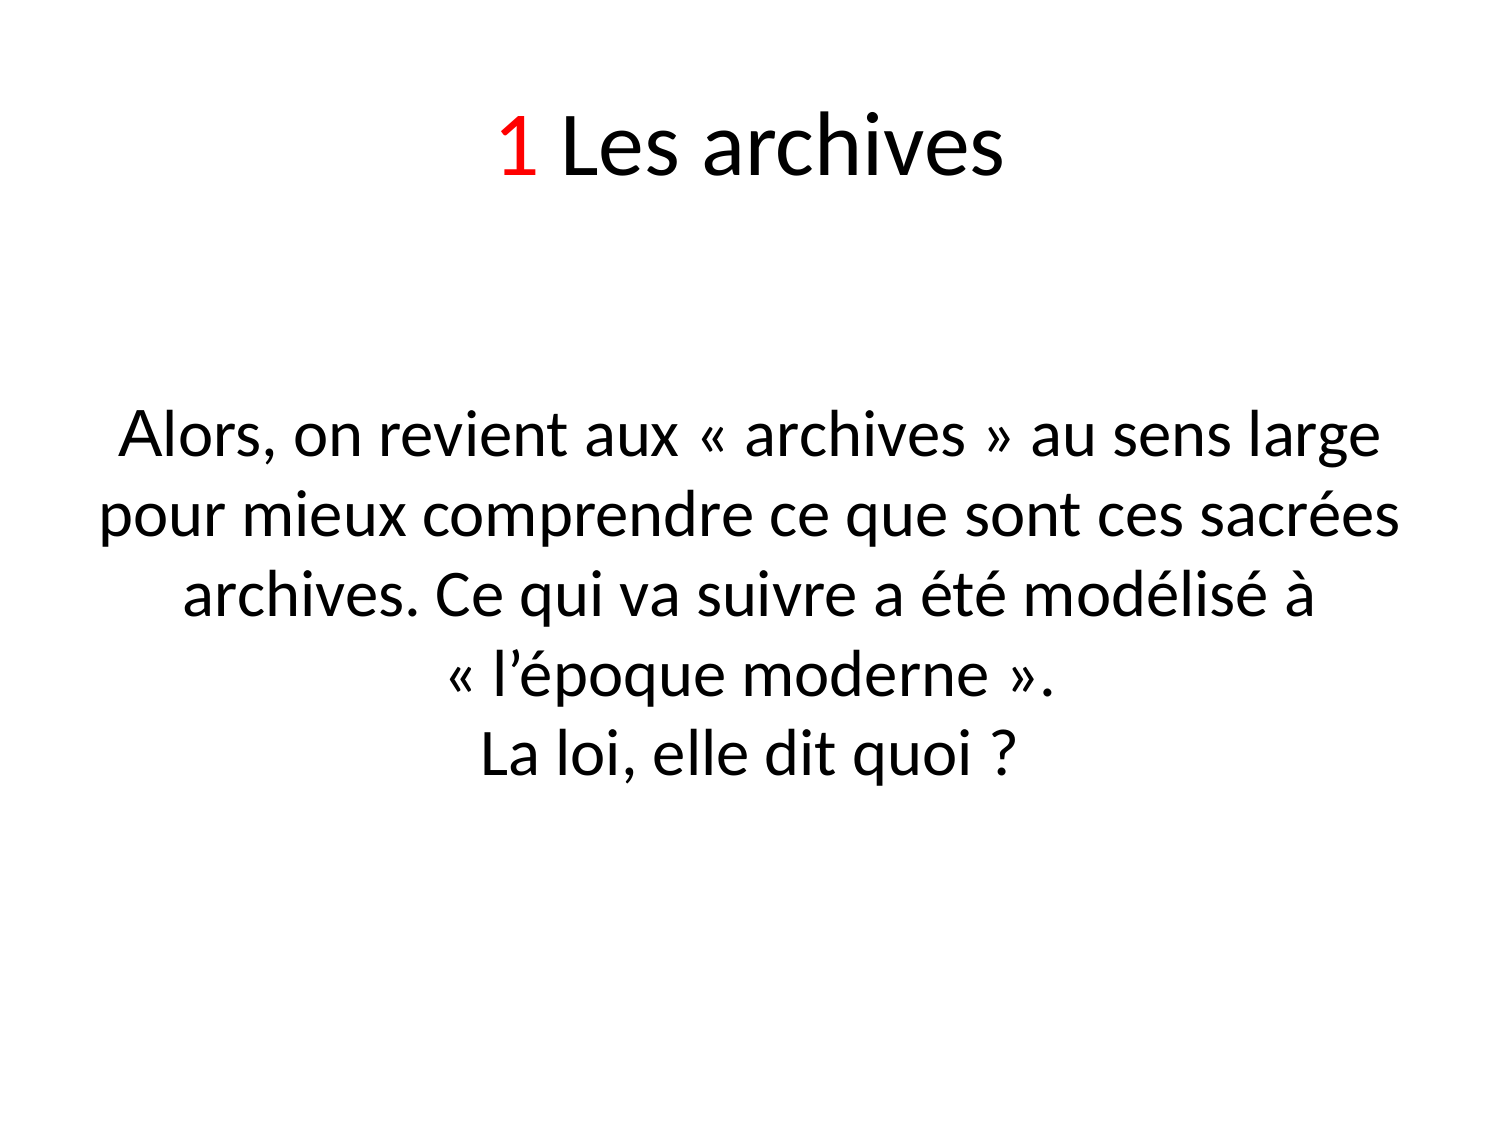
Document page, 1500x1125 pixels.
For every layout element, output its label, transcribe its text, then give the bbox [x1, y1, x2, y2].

subtitle Alors, on revient aux « archives » au sens large pour mieux comprendre ce que sont ces sacrées archives. Ce qui va suivre a été modélisé à « l’époque moderne ». La loi, elle dit quoi ? [75, 263, 1425, 916]
title 1 Les archives [75, 44, 1425, 233]
